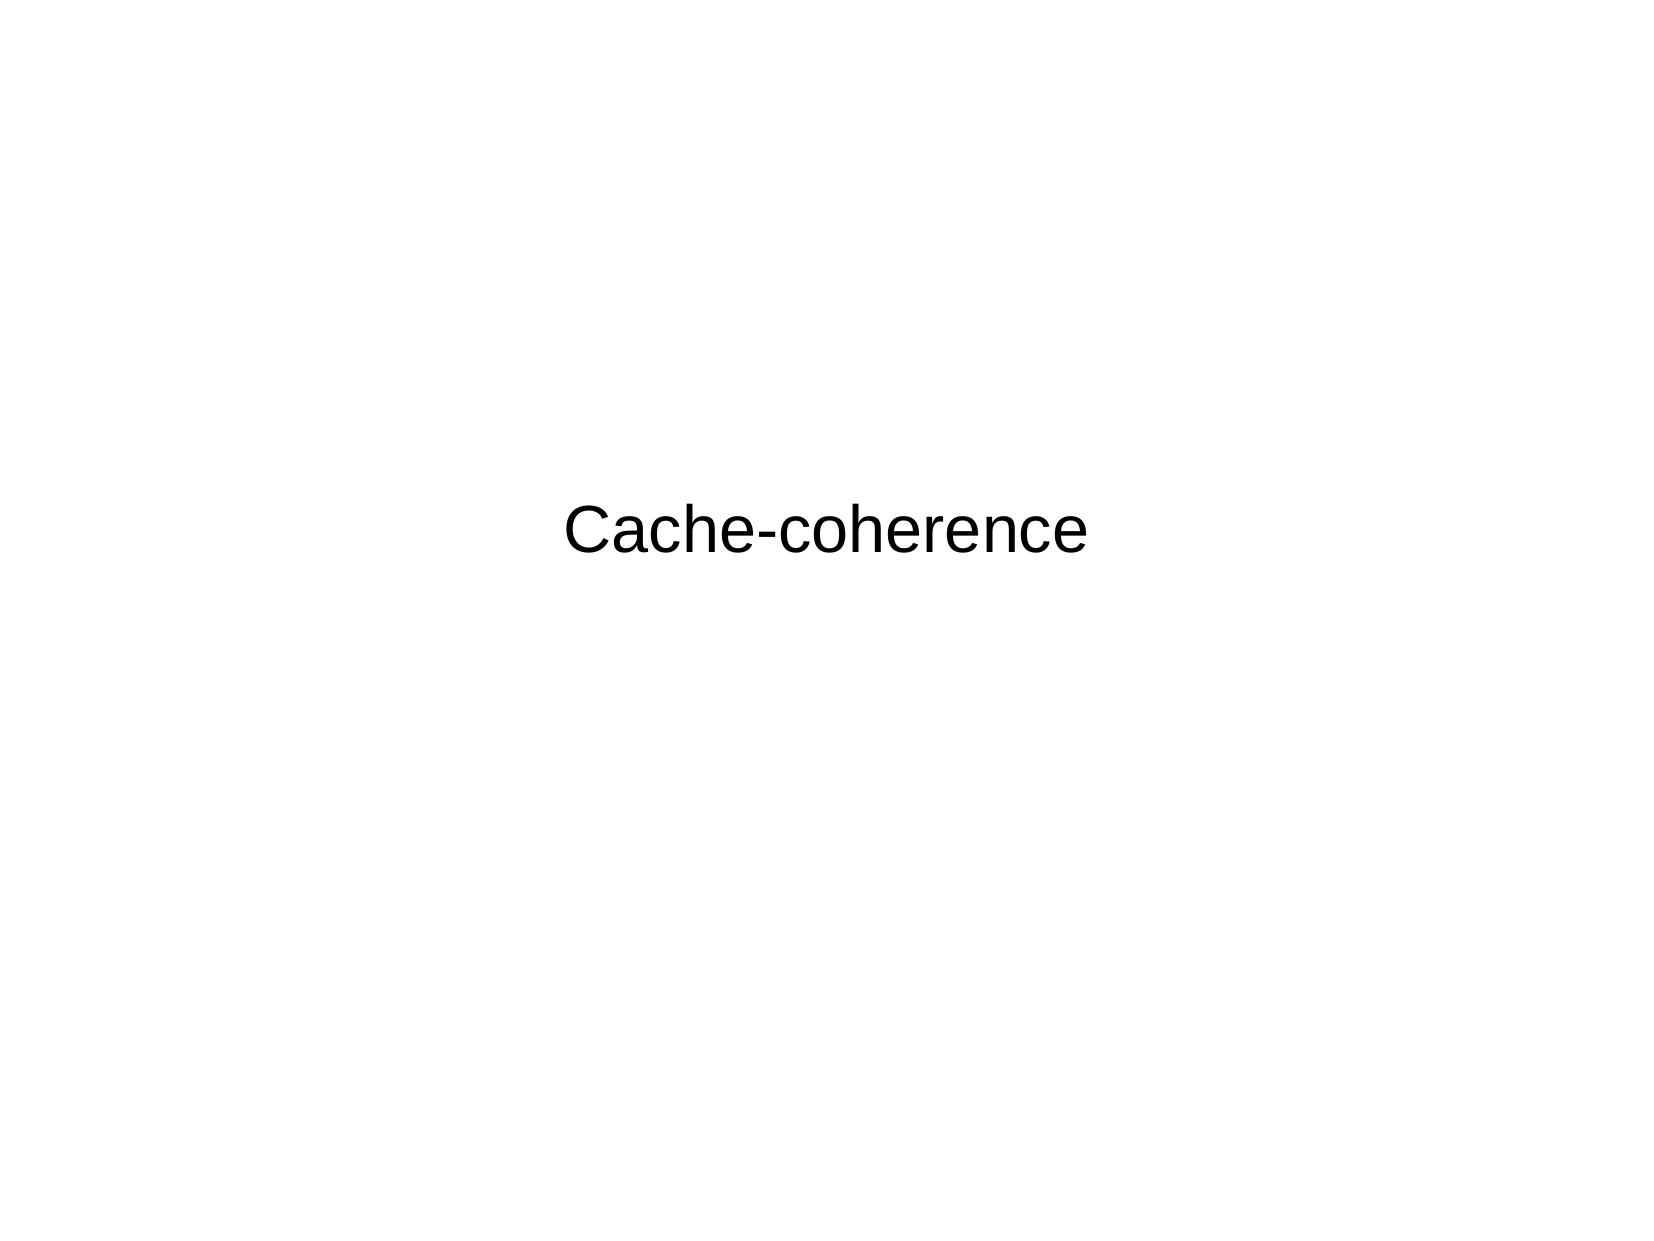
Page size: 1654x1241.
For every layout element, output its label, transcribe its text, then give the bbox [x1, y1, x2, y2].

subtitle Cache-coherence [82, 49, 1571, 1010]
